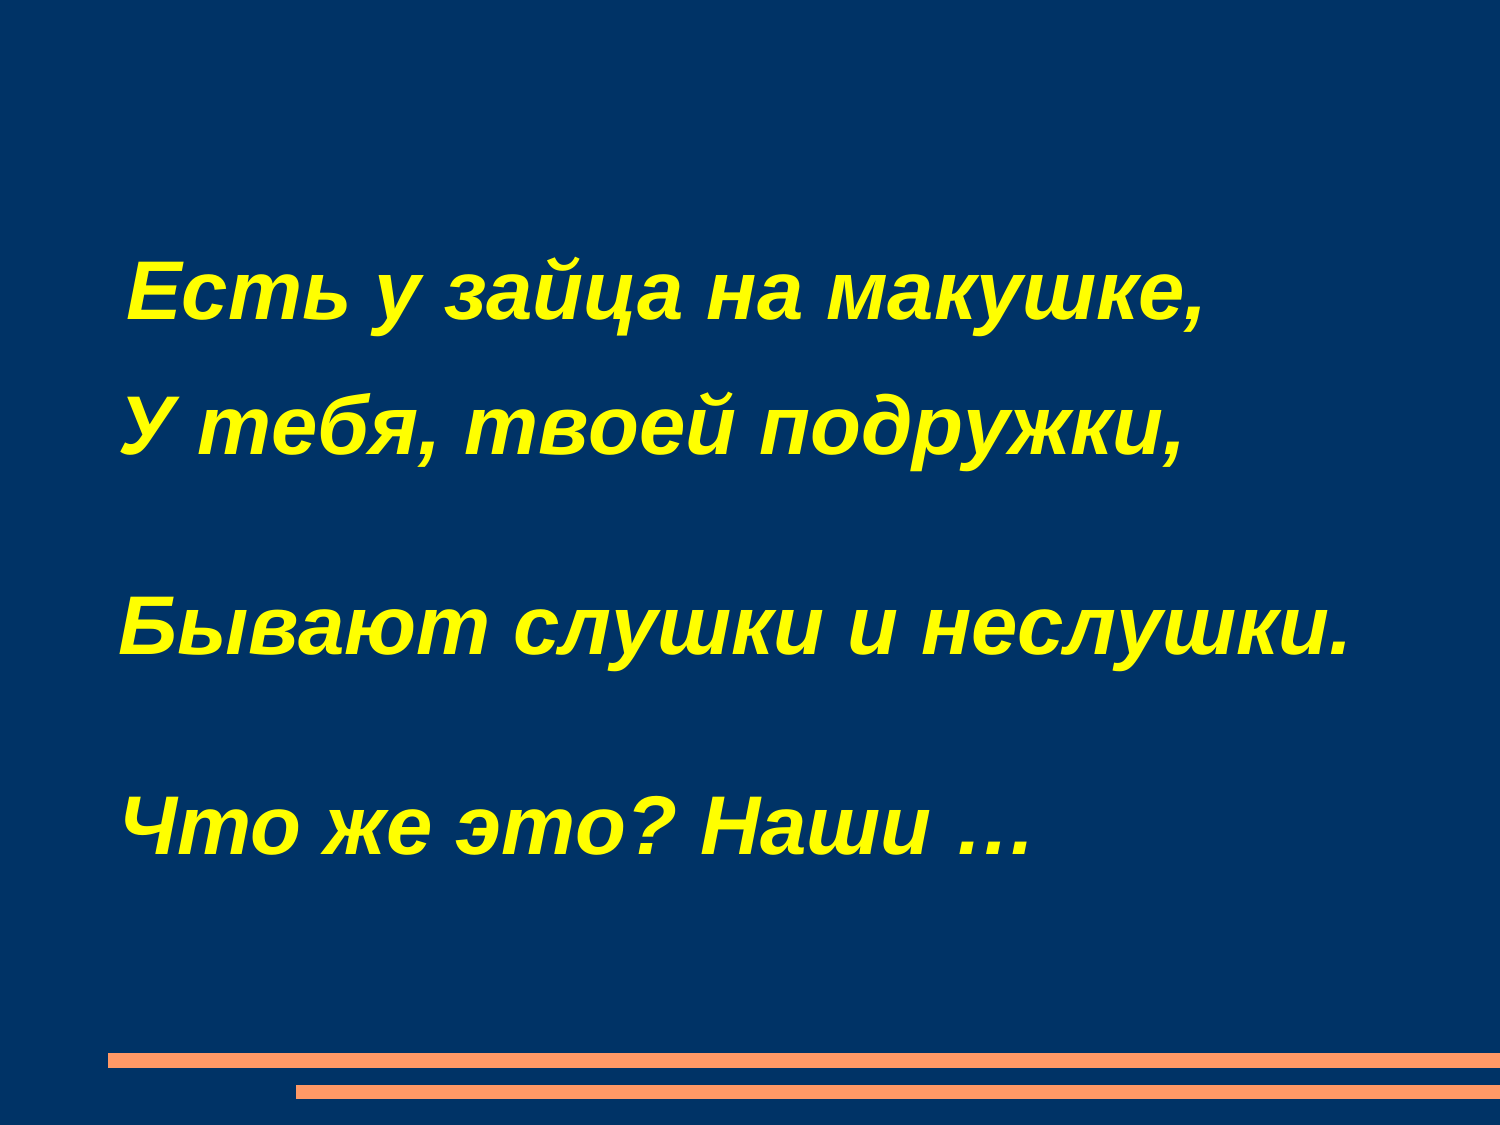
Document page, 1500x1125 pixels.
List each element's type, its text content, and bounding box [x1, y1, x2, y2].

title Есть у зайца на макушке, У тебя, твоей подружки, Бывают слушки и неслушки. Что же это? Наши … [118, 236, 1400, 828]
